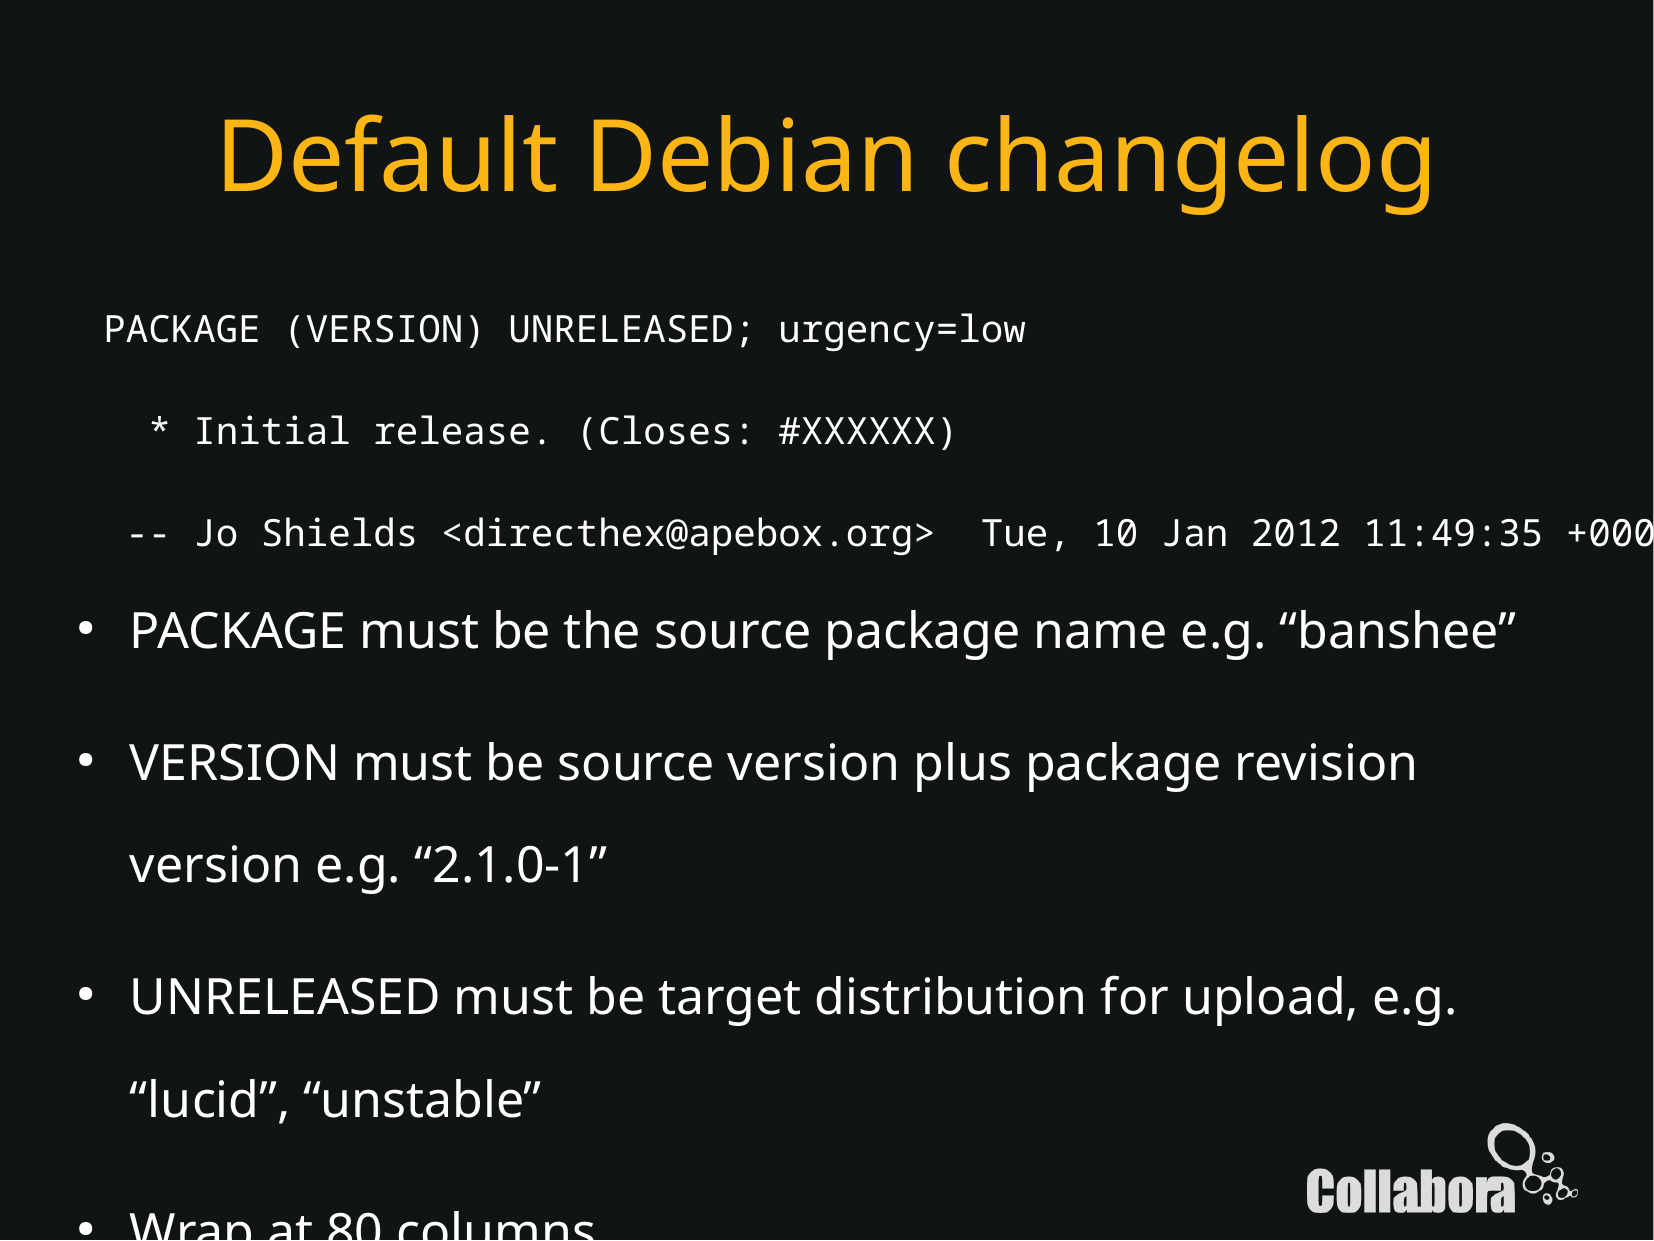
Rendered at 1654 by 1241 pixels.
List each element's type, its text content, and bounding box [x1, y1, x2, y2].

title Default Debian changelog [82, 49, 1571, 257]
picture [1307, 1123, 1578, 1213]
list PACKAGE must be the source package name e.g. “banshee” VERSION must be source version plus package revision version e.g. “2.1.0-1” UNRELEASED must be target distribution for upload, e.g. “lucid”, “unstable” Wrap at 80 columns [59, 561, 1571, 1126]
text_box PACKAGE (VERSION) UNRELEASED; urgency=low * Initial release. (Closes: #XXXXXX) -- Jo Shields <directhex@apebox.org> Tue, 10 Jan 2012 11:49:35 +0000 [88, 295, 1431, 537]
